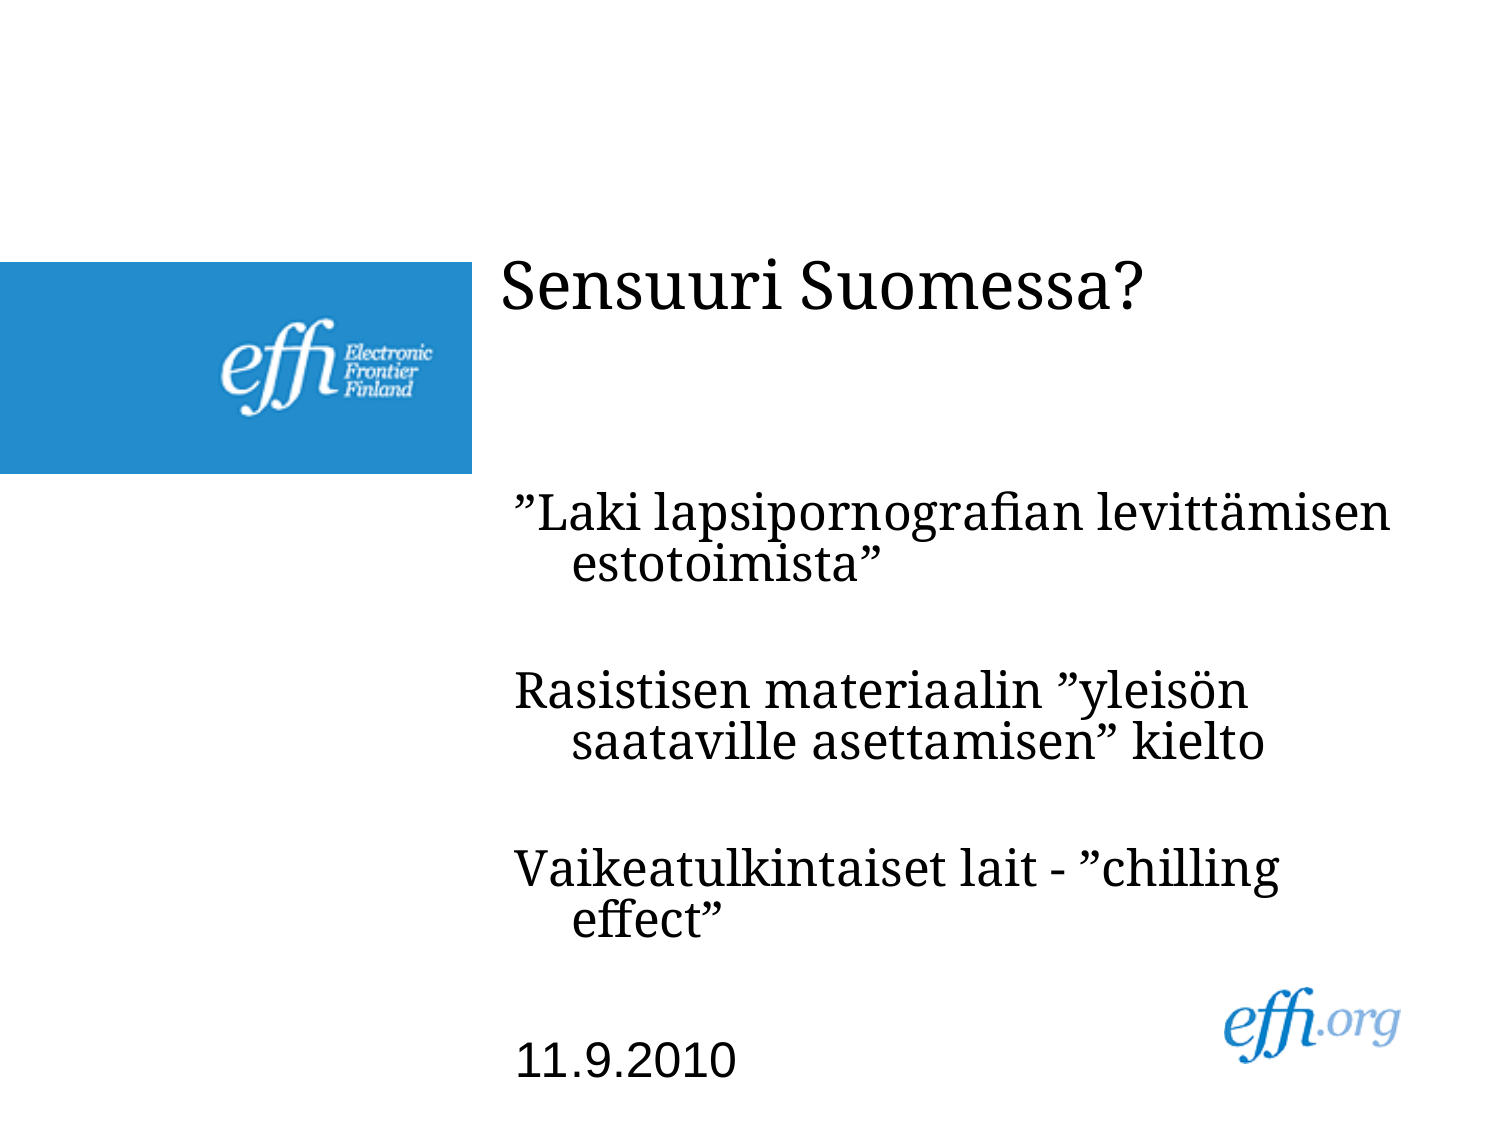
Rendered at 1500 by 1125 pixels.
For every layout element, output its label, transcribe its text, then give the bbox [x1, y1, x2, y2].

picture [0, 262, 472, 474]
list ”Laki lapsipornografian levittämisen estotoimista” Rasistisen materiaalin ”yleisön saataville asettamisen” kielto Vaikeatulkintaiset lait - ”chilling effect” [500, 474, 1425, 1125]
title Sensuuri Suomessa? [500, 207, 1425, 368]
